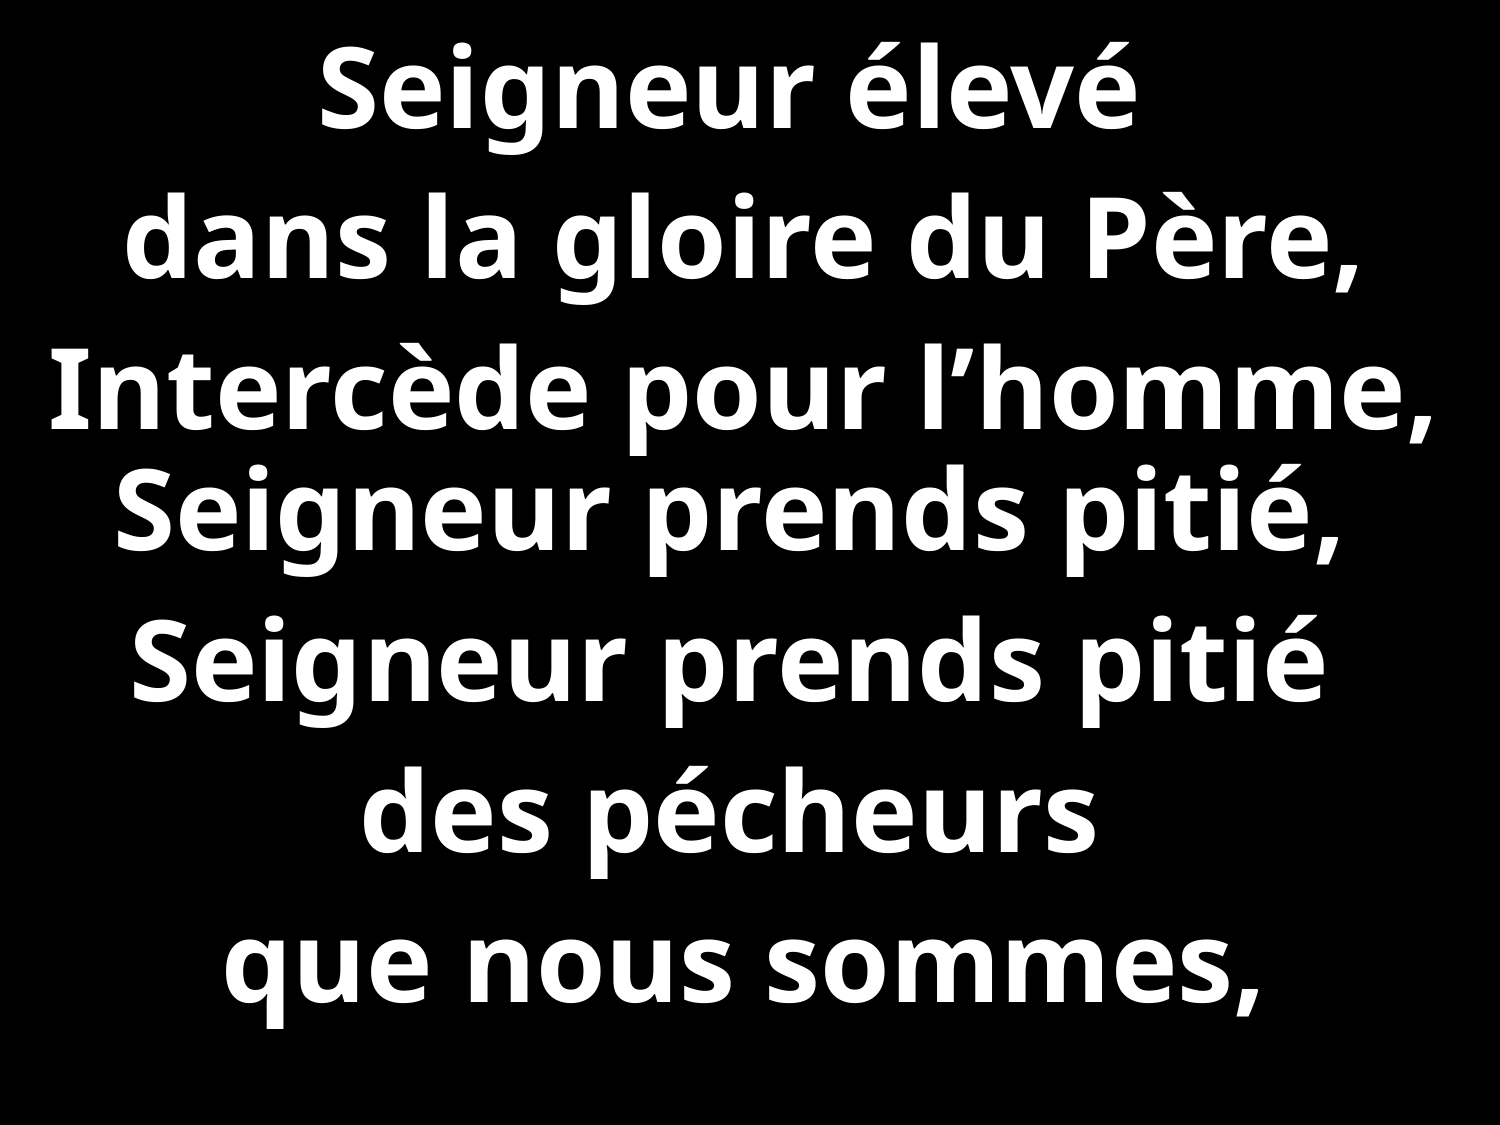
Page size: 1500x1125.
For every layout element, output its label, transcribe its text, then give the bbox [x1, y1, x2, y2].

list Seigneur élevé dans la gloire du Père, Intercède pour l’homme, Seigneur prends pitié, Seigneur prends pitié des pécheurs que nous sommes, [11, 23, 1477, 1111]
